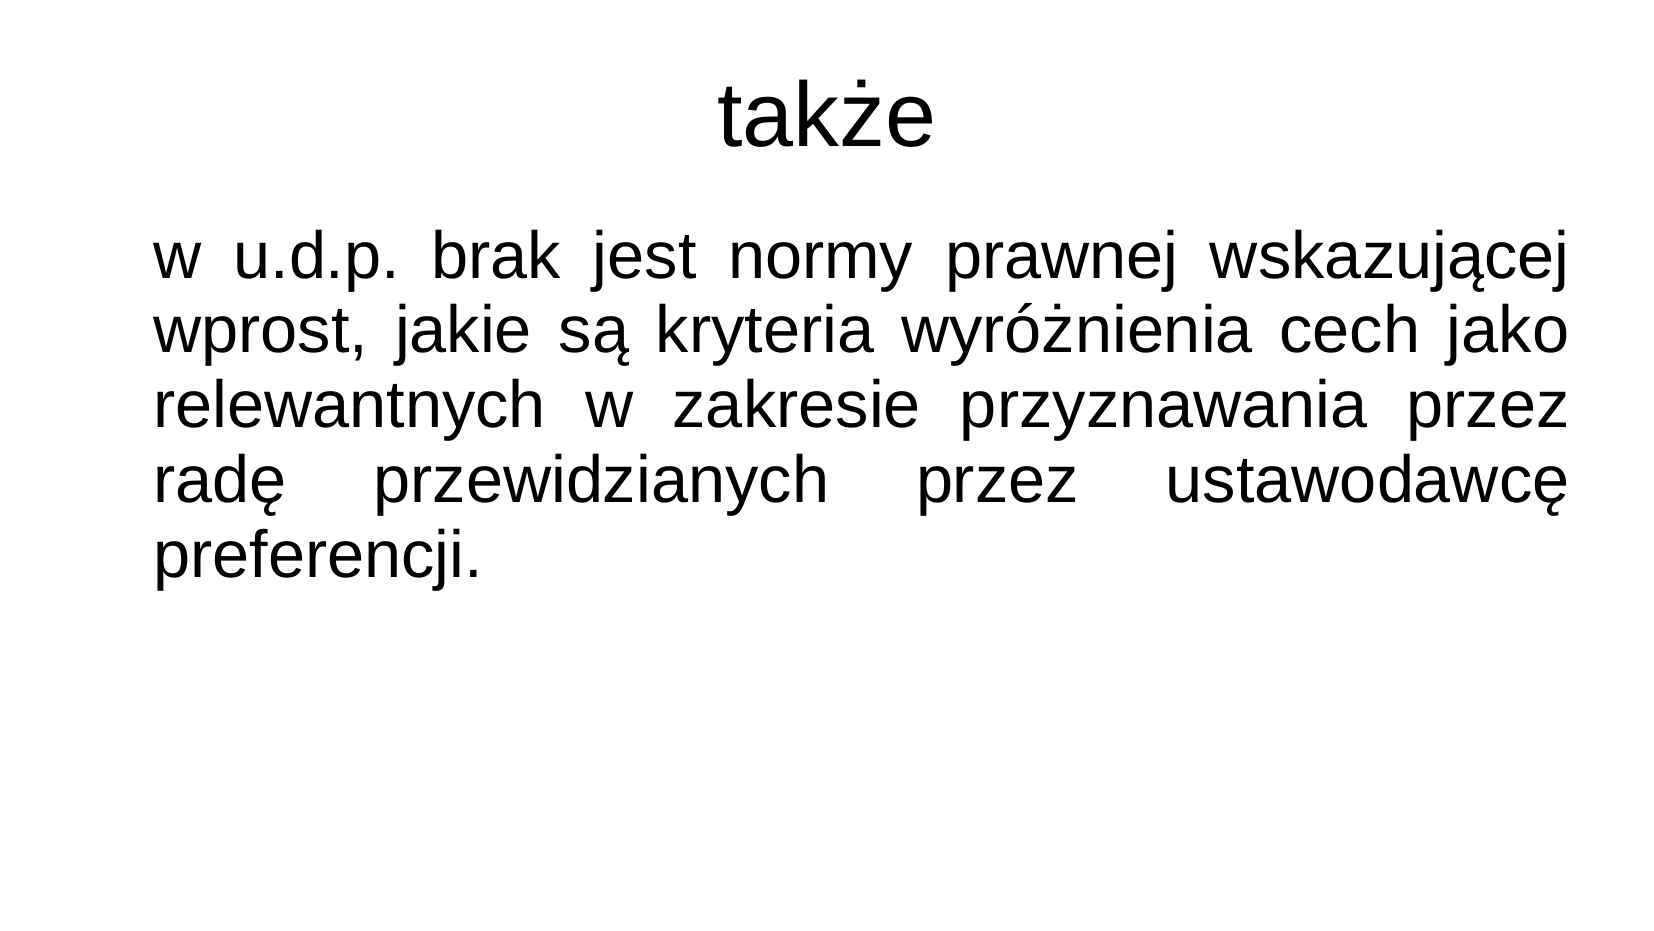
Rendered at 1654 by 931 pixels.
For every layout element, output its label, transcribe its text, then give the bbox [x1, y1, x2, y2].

title także [82, 37, 1571, 193]
list w u.d.p. brak jest normy prawnej wskazującej wprost, jakie są kryteria wyróżnienia cech jako relewantnych w zakresie przyznawania przez radę przewidzianych przez ustawodawcę preferencji. [82, 217, 1571, 758]
